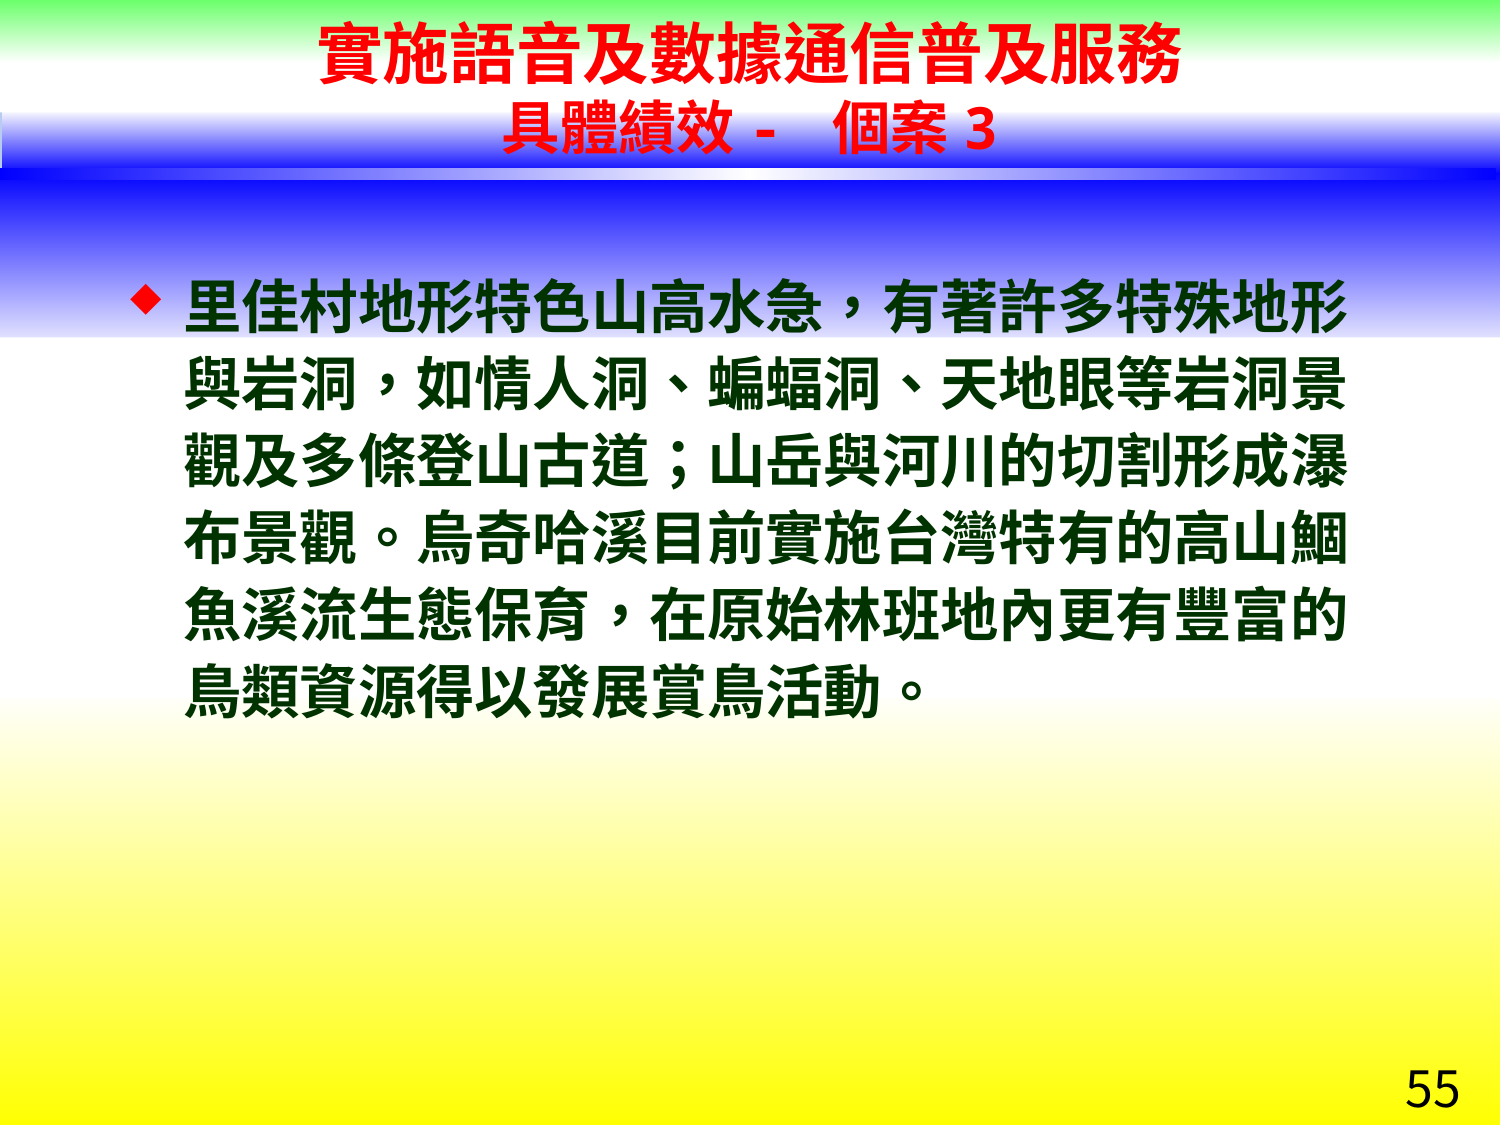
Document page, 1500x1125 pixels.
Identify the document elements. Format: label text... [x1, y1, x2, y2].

list 里佳村地形特色山高水急，有著許多特殊地形與岩洞，如情人洞、蝙蝠洞、天地眼等岩洞景觀及多條登山古道；山岳與河川的切割形成瀑布景觀。烏奇哈溪目前實施台灣特有的高山鯝魚溪流生態保育，在原始林班地內更有豐富的鳥類資源得以發展賞鳥活動。 [112, 255, 1412, 988]
title 實施語音及數據通信普及服務 具體績效- 個案3 [0, 0, 1500, 173]
